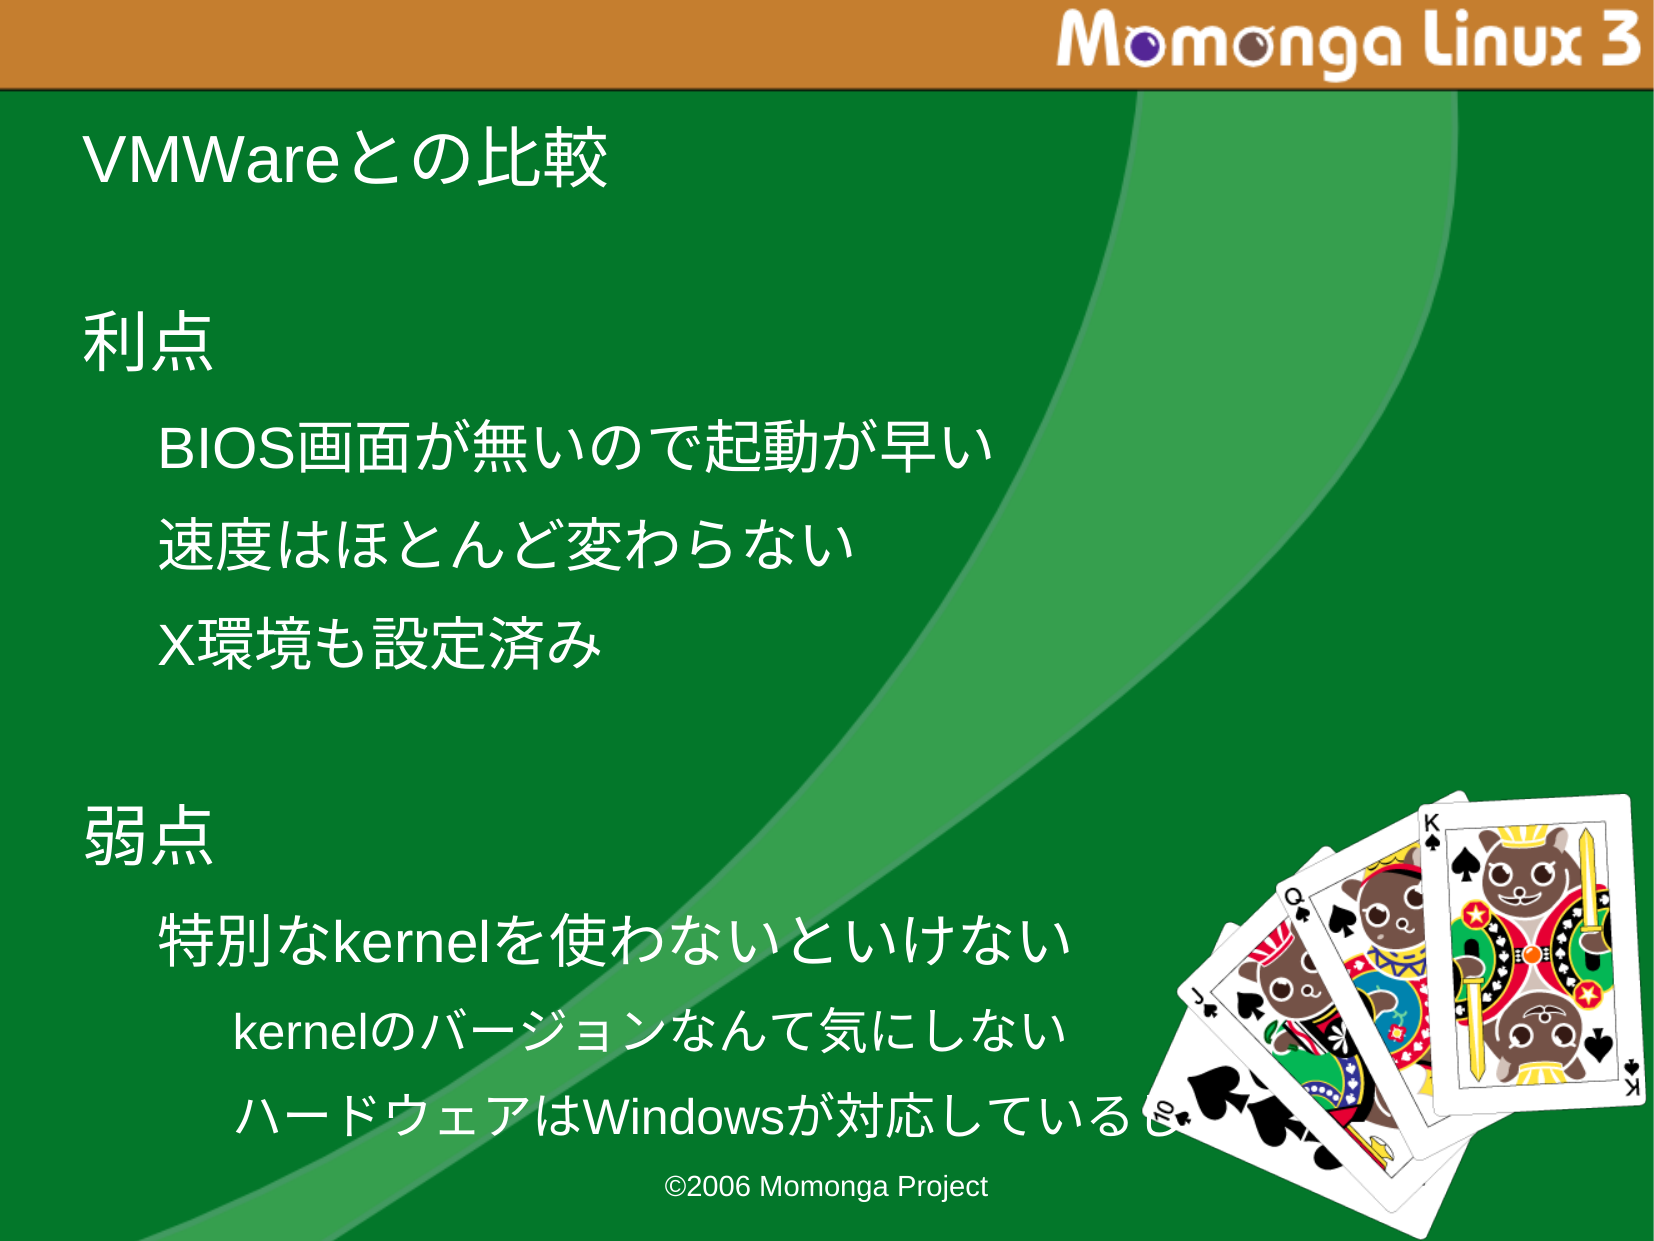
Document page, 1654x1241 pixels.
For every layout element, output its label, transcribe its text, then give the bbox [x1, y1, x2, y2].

list 利点 BIOS画面が無いので起動が早い 速度はほとんど変わらない X環境も設定済み 弱点 特別なkernelを使わないといけない kernelのバージョンなんて気にしない ハードウェアはWindowsが対応しているし [82, 289, 1571, 1094]
title VMWareとの比較 [82, 56, 1571, 249]
picture [0, 0, 1654, 1241]
